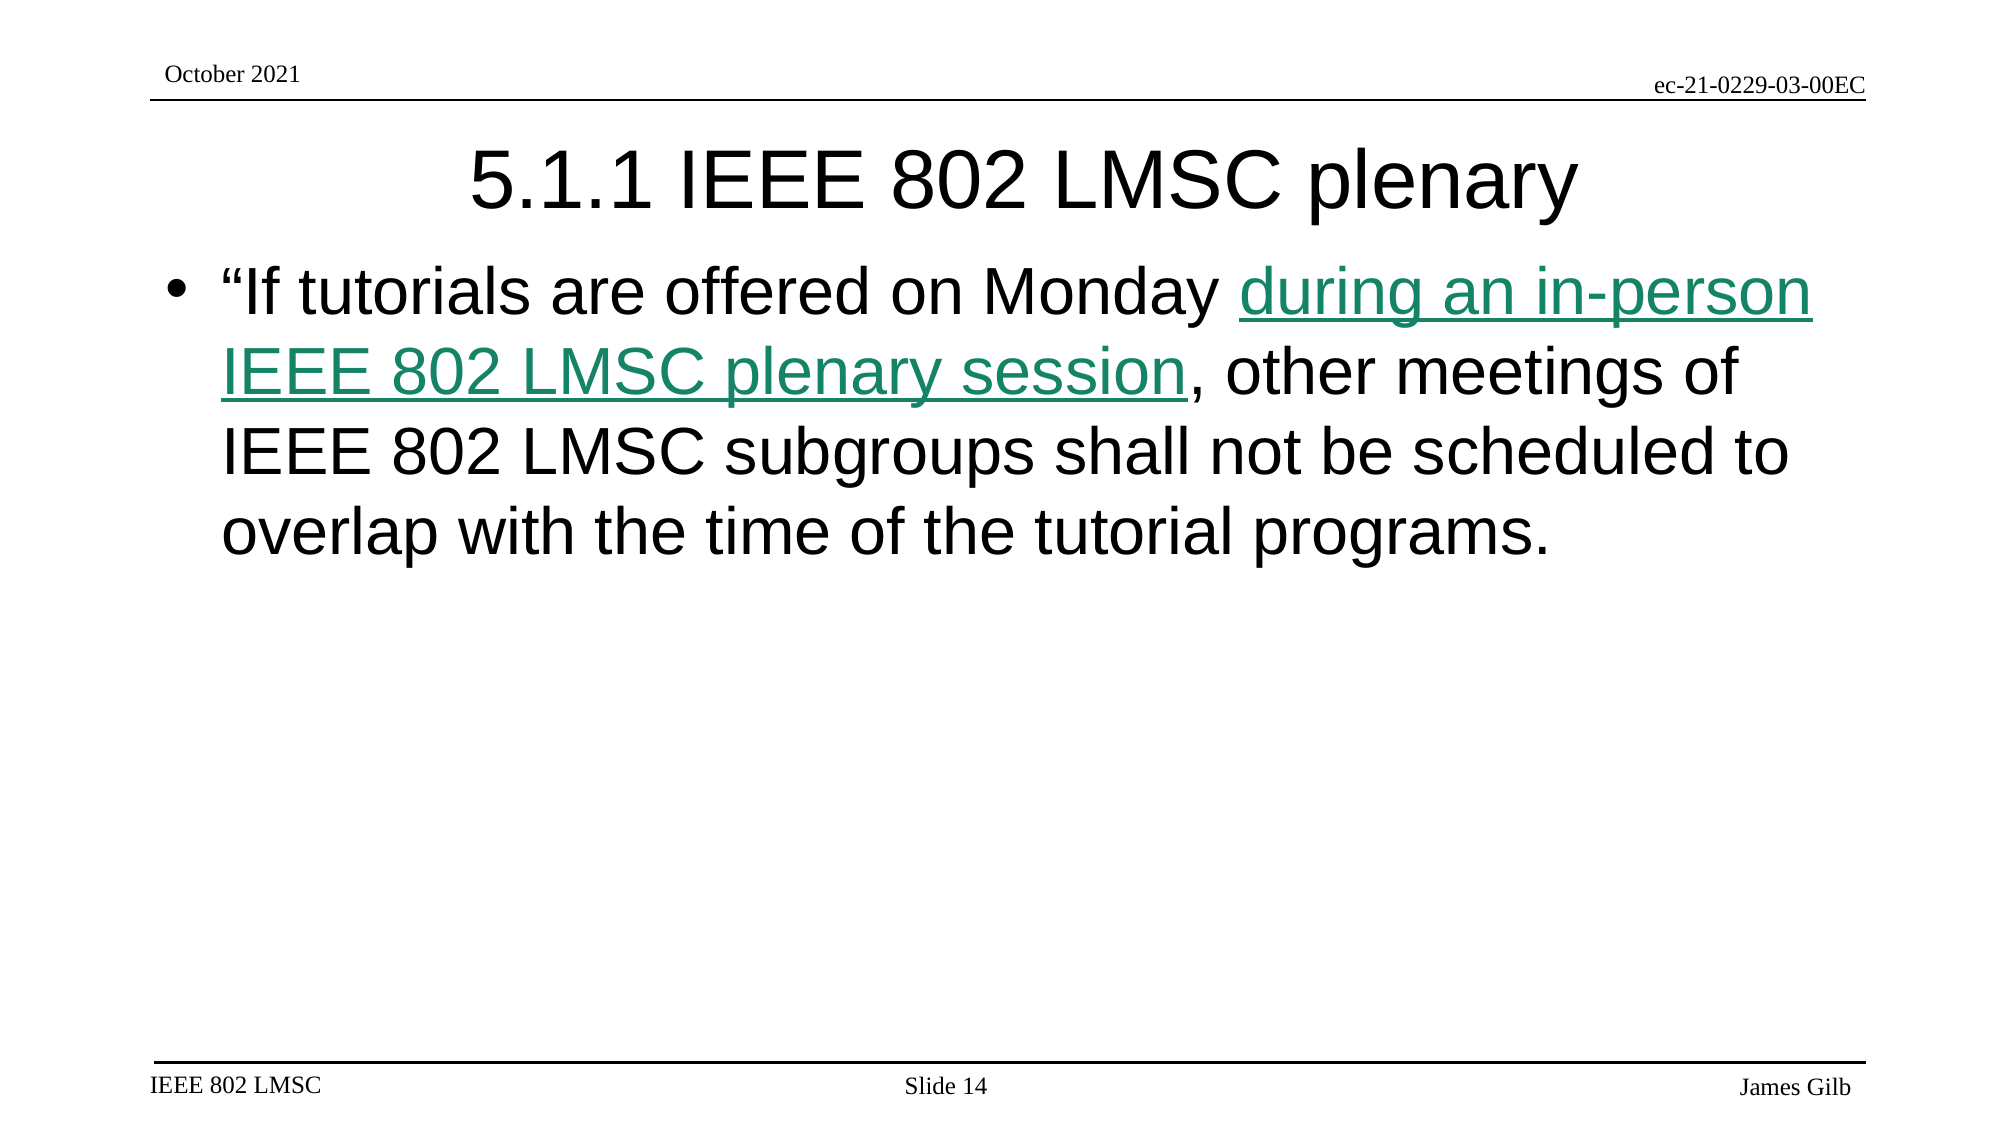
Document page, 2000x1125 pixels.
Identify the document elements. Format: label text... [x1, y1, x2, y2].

list “If tutorials are offered on Monday during an in-person IEEE 802 LMSC plenary session, other meetings of IEEE 802 LMSC subgroups shall not be scheduled to overlap with the time of the tutorial programs. [149, 239, 1900, 1051]
title 5.1.1 IEEE 802 LMSC plenary [149, 112, 1900, 238]
